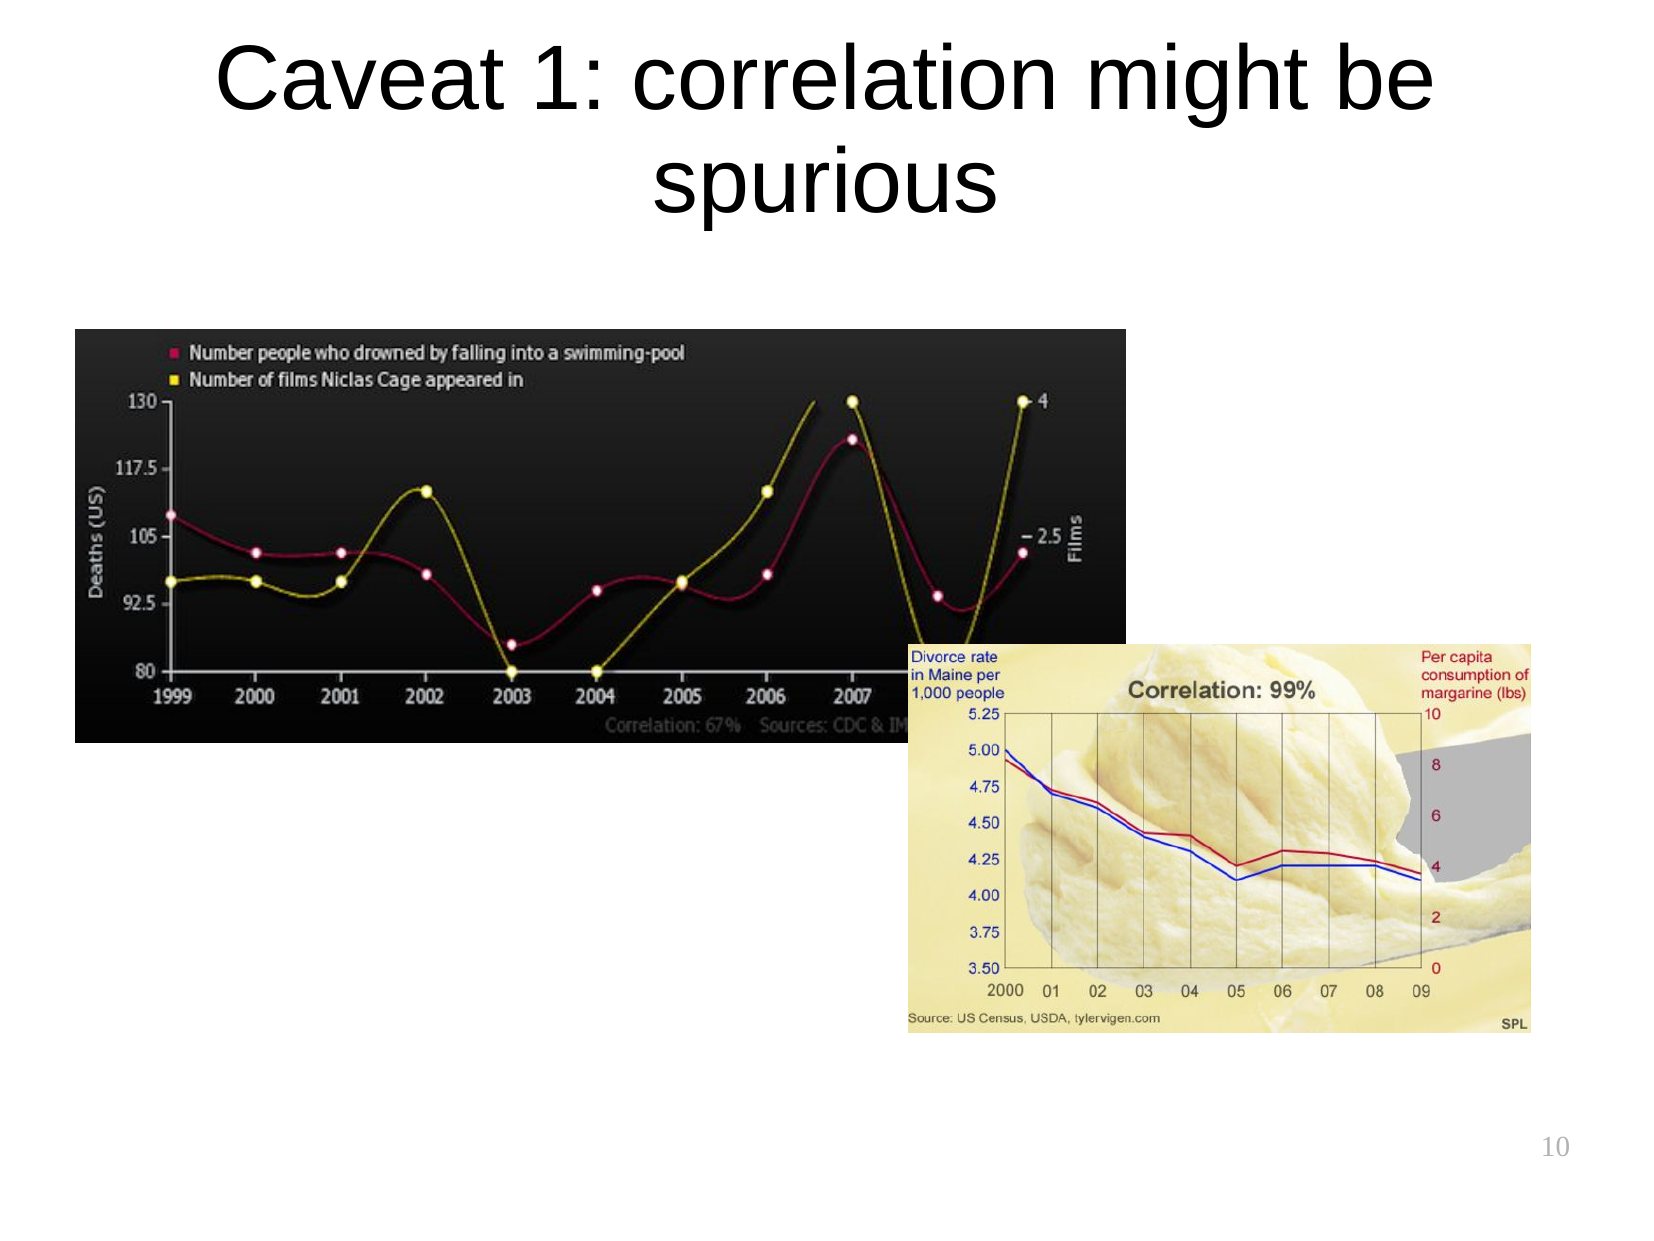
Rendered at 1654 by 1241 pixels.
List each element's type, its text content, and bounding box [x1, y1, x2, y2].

picture [75, 329, 1531, 1033]
title Caveat 1: correlation might be spurious [82, 25, 1571, 233]
